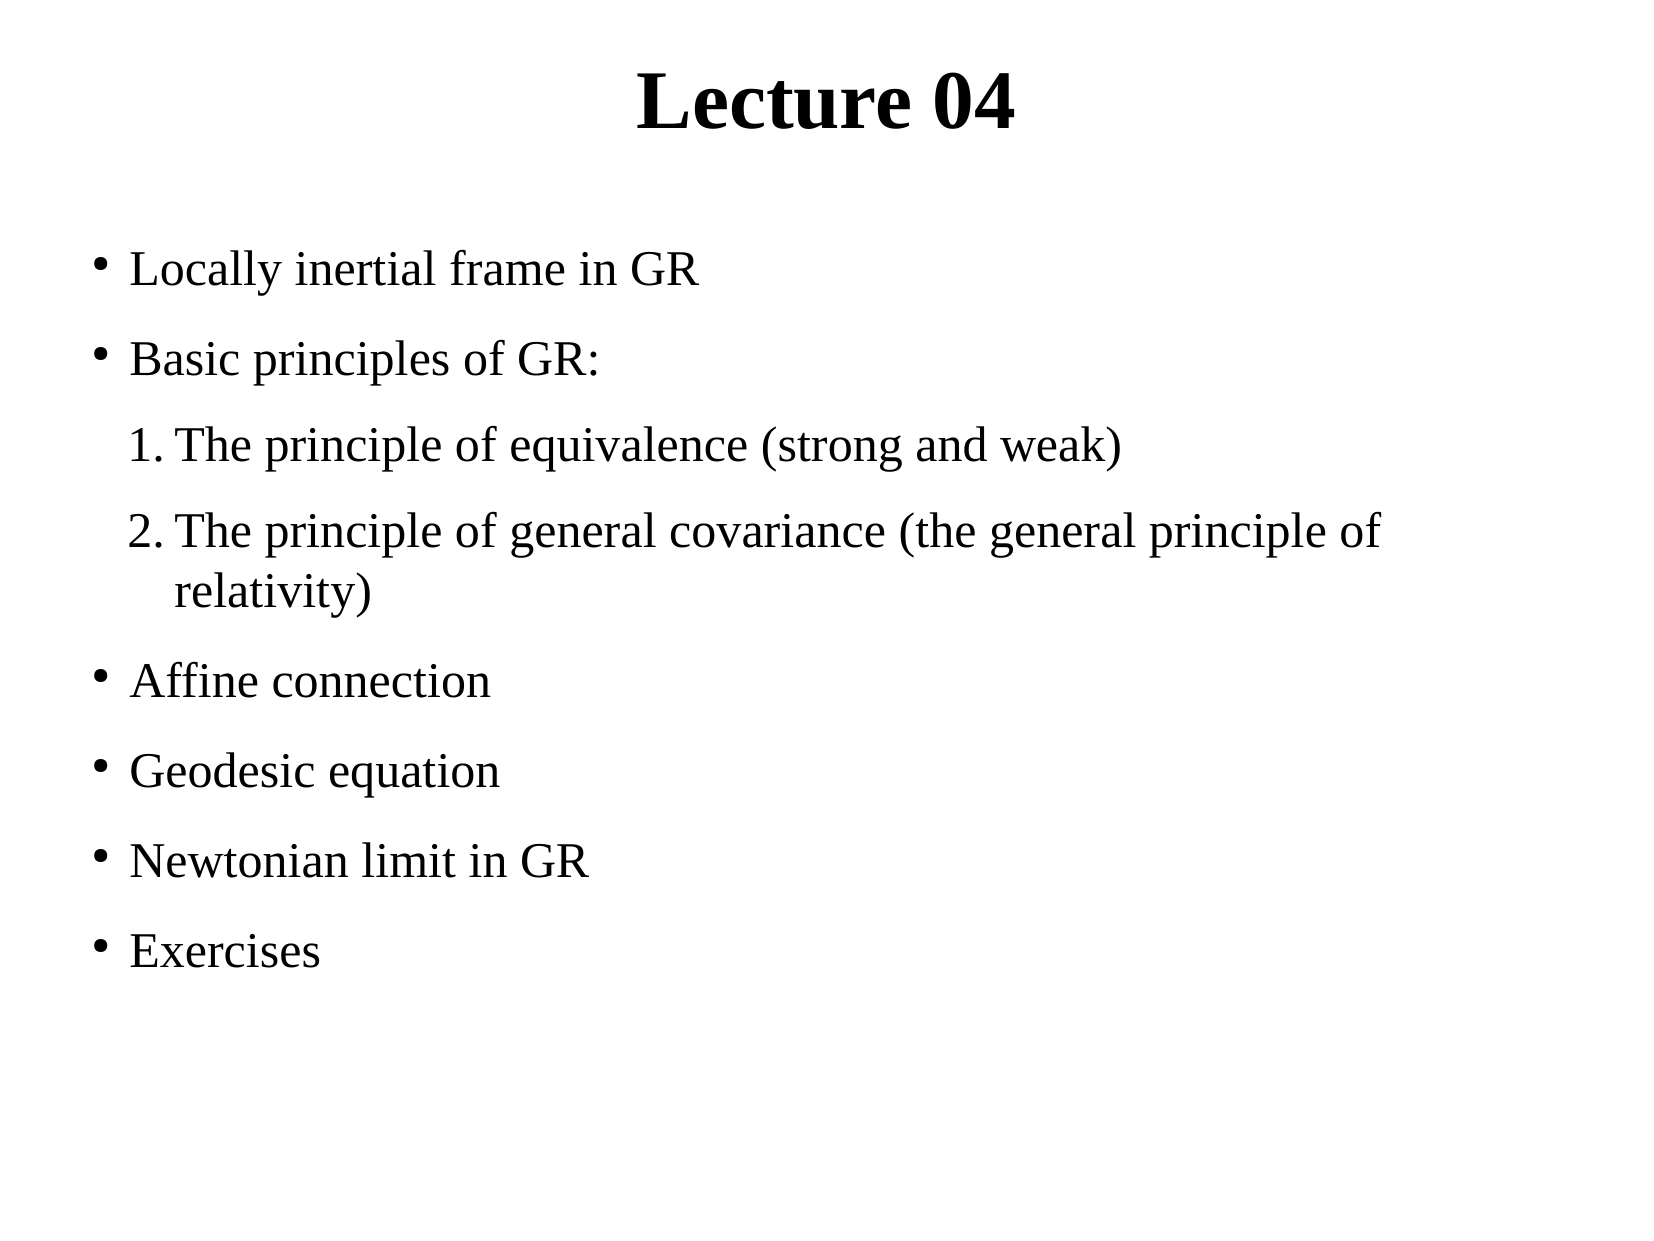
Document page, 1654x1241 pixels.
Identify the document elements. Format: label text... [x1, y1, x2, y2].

list Locally inertial frame in GR Basic principles of GR: The principle of equivalence (strong and weak) The principle of general covariance (the general principle of relativity) Affine connection Geodesic equation Newtonian limit in GR Exercises [76, 197, 1558, 1141]
title Lecture 04 [82, 23, 1571, 167]
